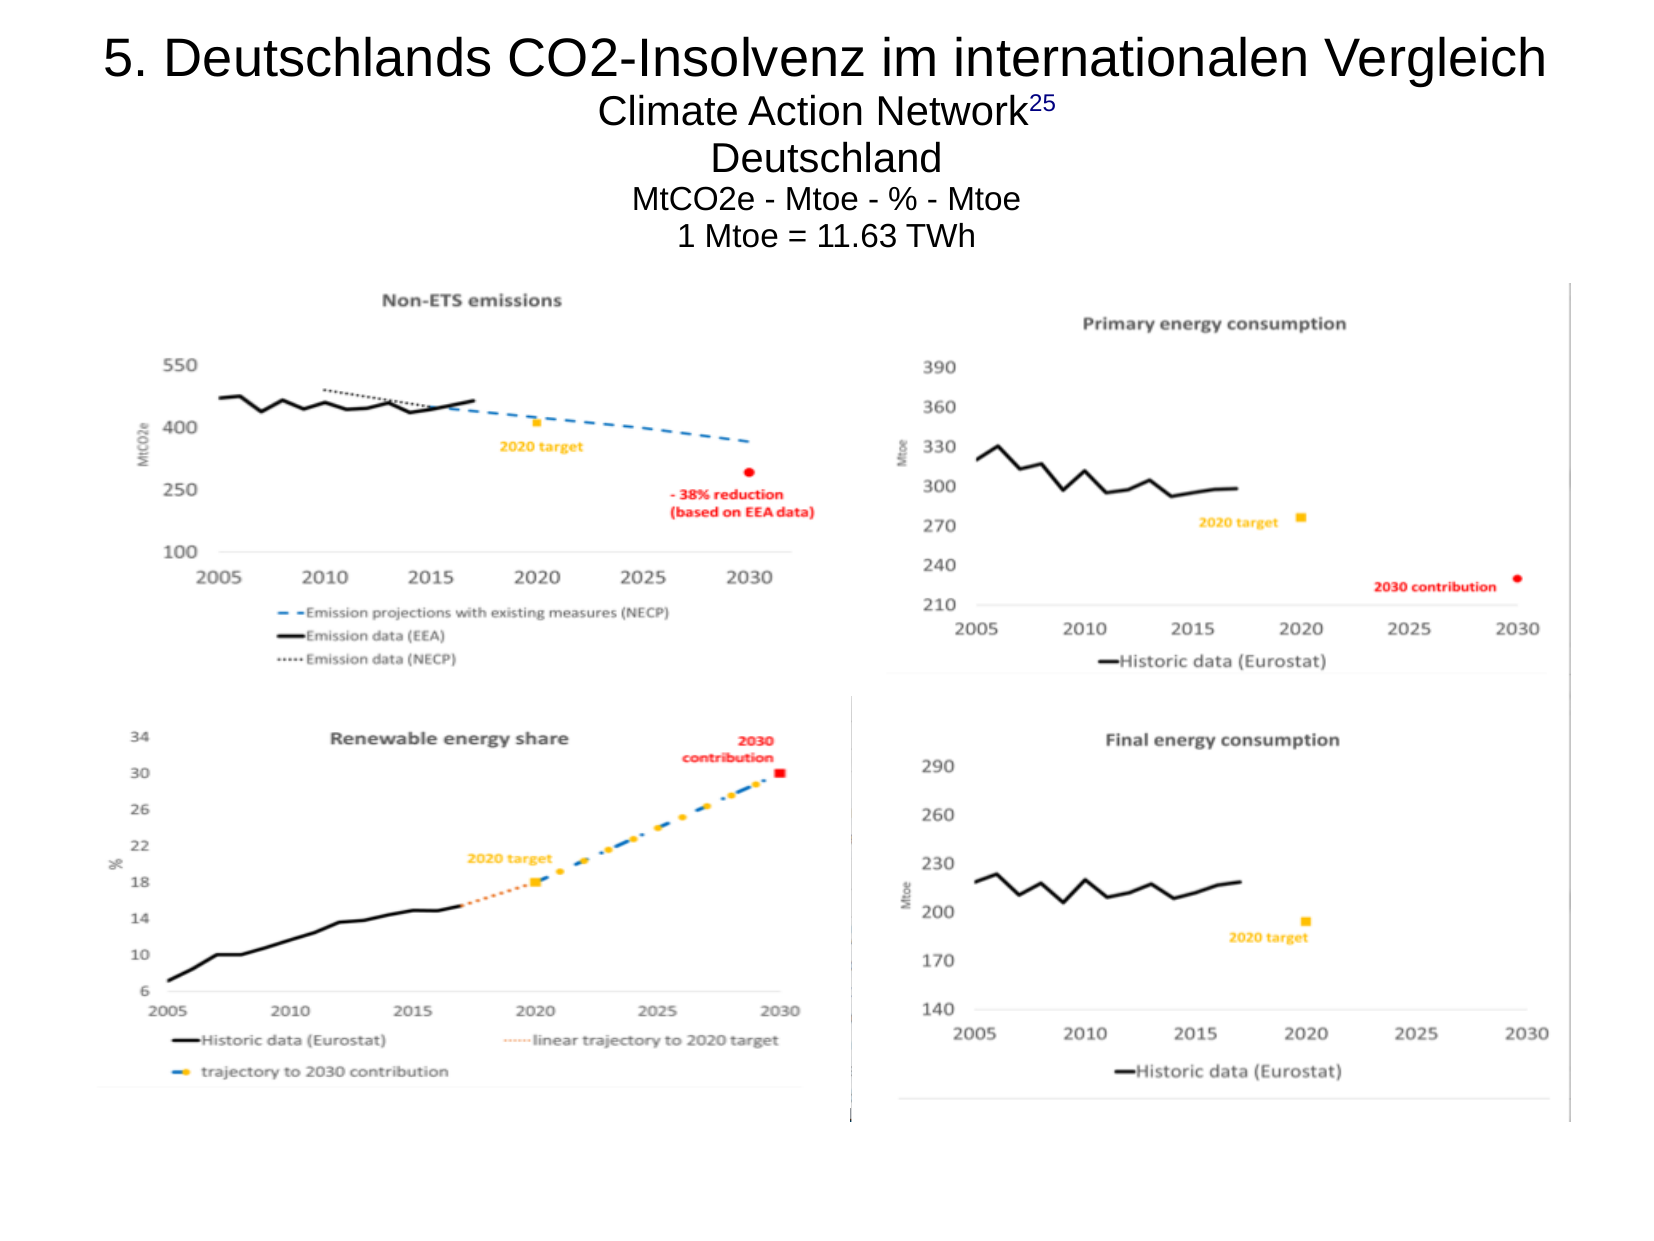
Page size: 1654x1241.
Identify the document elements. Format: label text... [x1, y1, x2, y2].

picture [82, 256, 1571, 1123]
title 5. Deutschlands CO2-Insolvenz im internationalen Vergleich Climate Action Network25 Deutschland MtCO2e - Mtoe - % - Mtoe 1 Mtoe = 11.63 TWh [82, 27, 1571, 256]
